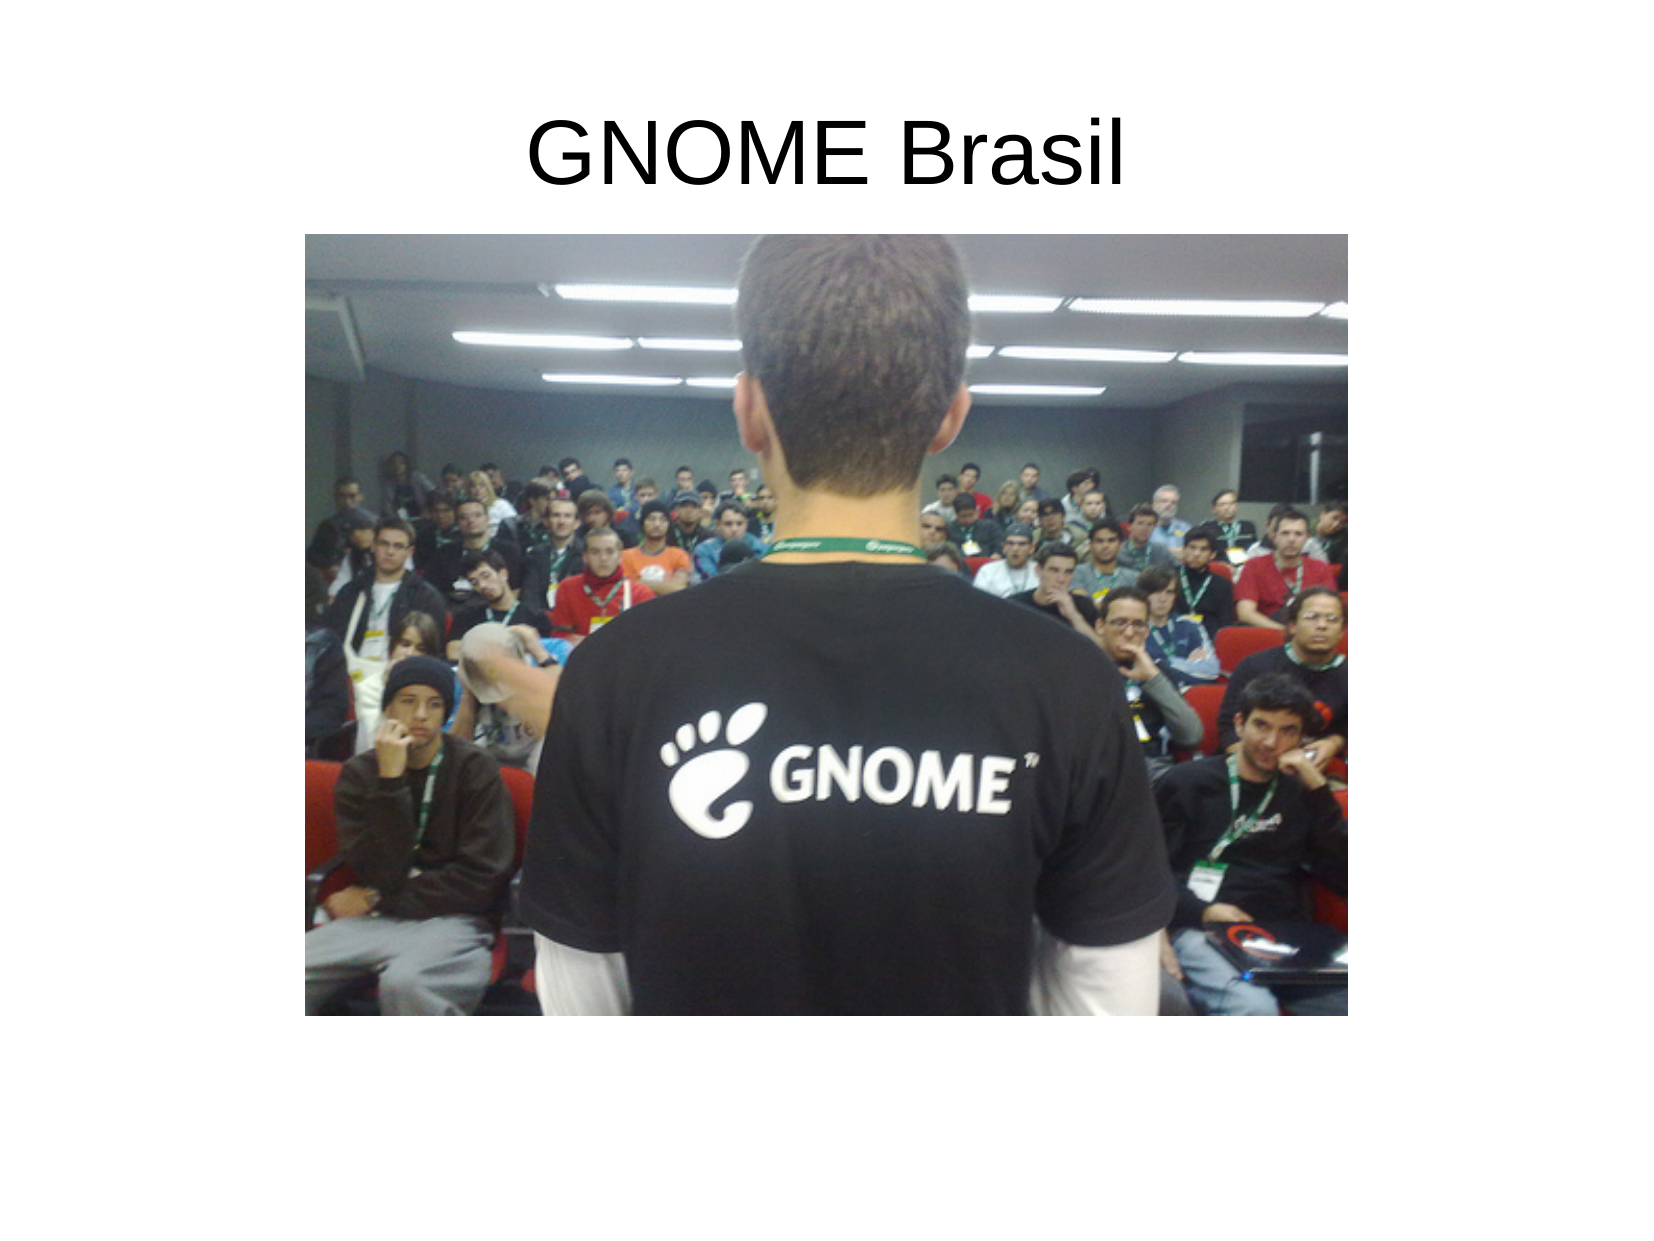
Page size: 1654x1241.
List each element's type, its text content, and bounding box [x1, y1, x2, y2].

picture [305, 234, 1348, 1016]
title GNOME Brasil [82, 56, 1571, 250]
